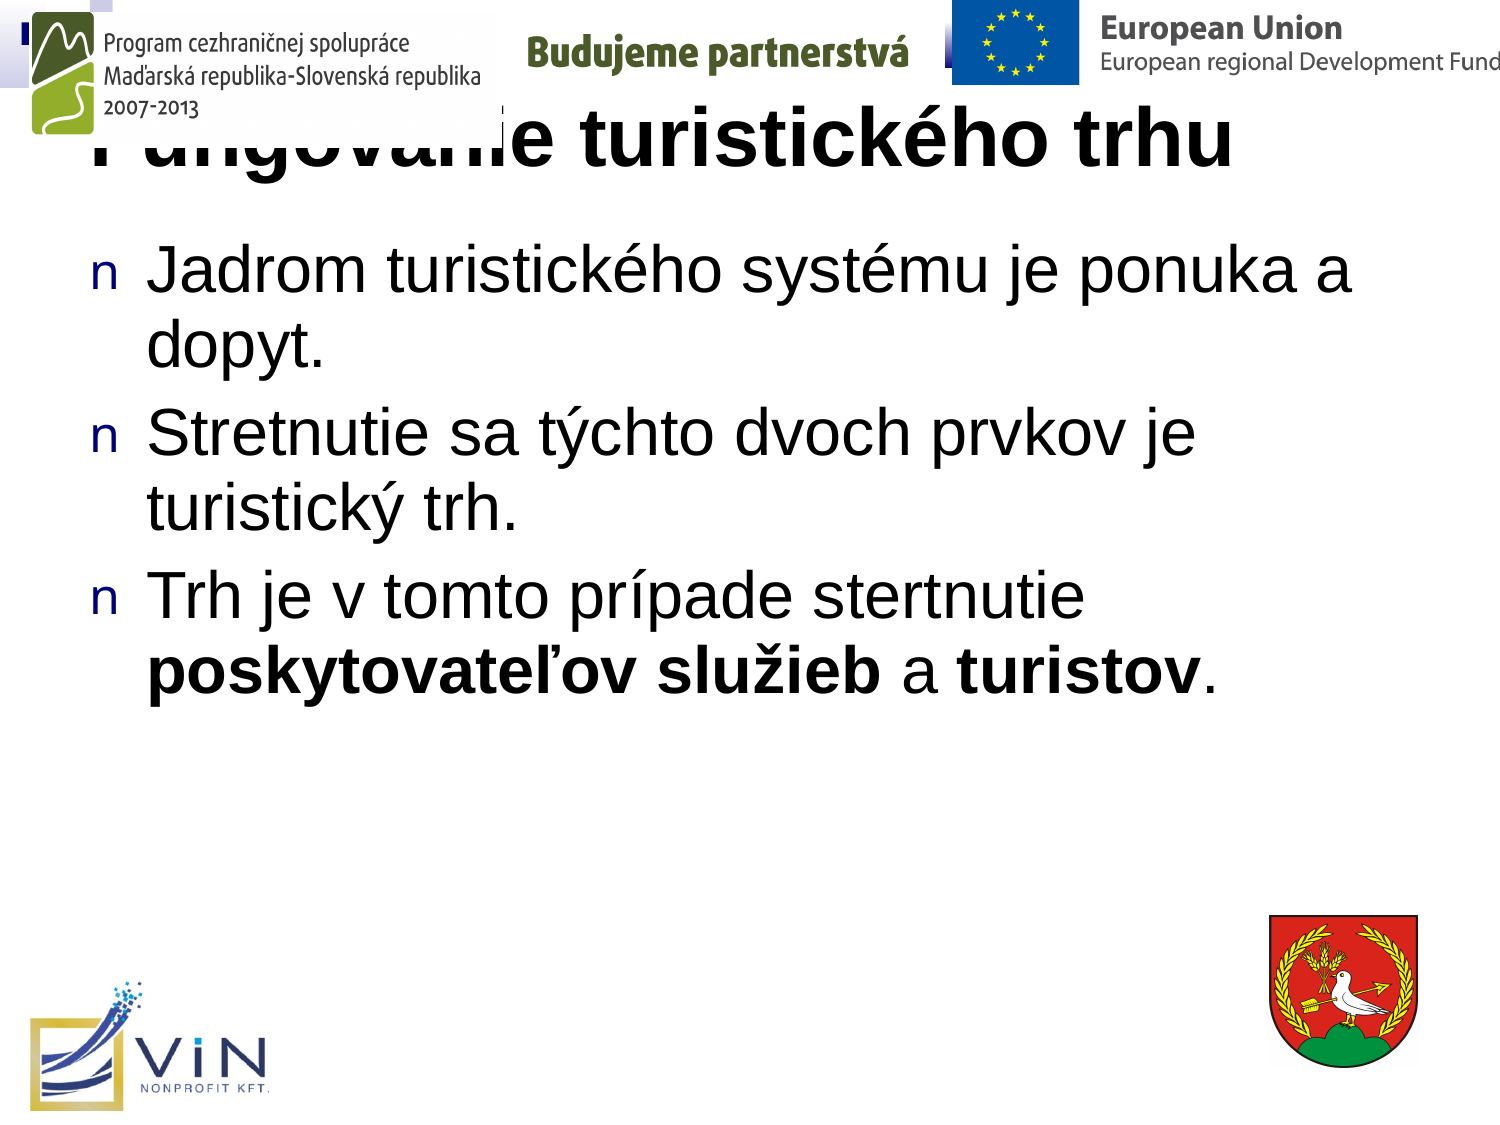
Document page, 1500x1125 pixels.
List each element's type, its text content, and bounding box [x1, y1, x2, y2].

title Fungovanie turistického trhu [75, 24, 1425, 224]
picture [1269, 915, 1418, 1068]
picture [952, 0, 1500, 87]
picture [7, 980, 269, 1111]
picture [29, 12, 945, 148]
list Jadrom turistického systému je ponuka a dopyt. Stretnutie sa týchto dvoch prvkov je turistický trh. Trh je v tomto prípade stertnutie poskytovateľov služieb a turistov. [75, 224, 1425, 1125]
